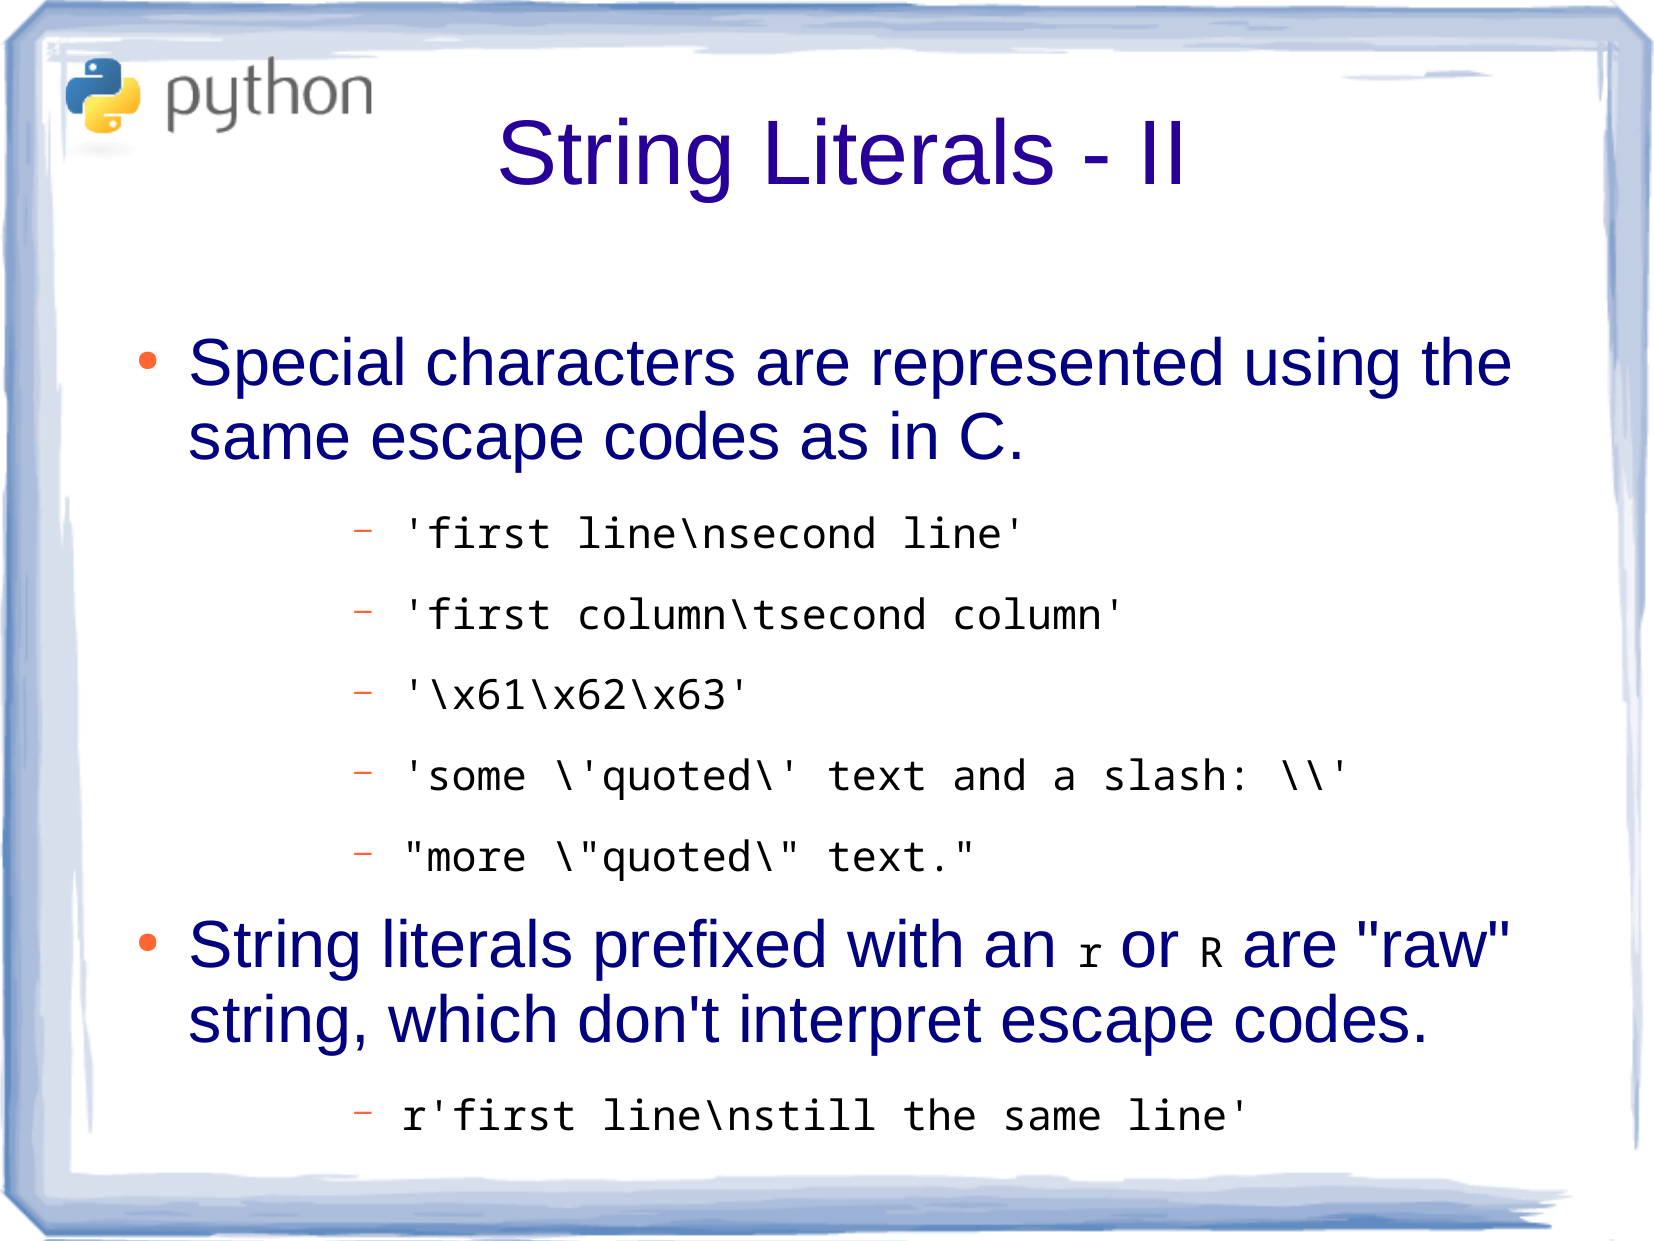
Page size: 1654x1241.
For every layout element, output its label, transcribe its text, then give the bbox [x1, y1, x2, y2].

title String Literals - II [82, 49, 1571, 257]
picture [0, 0, 1654, 1241]
list Special characters are represented using the same escape codes as in C. 'first line\nsecond line' 'first column\tsecond column' '\x61\x62\x63' 'some \'quoted\' text and a slash: \\' "more \"quoted\" text." String literals prefixed with an r or R are "raw" string, which don't interpret escape codes. r'first line\nstill the same line' [118, 324, 1571, 1096]
